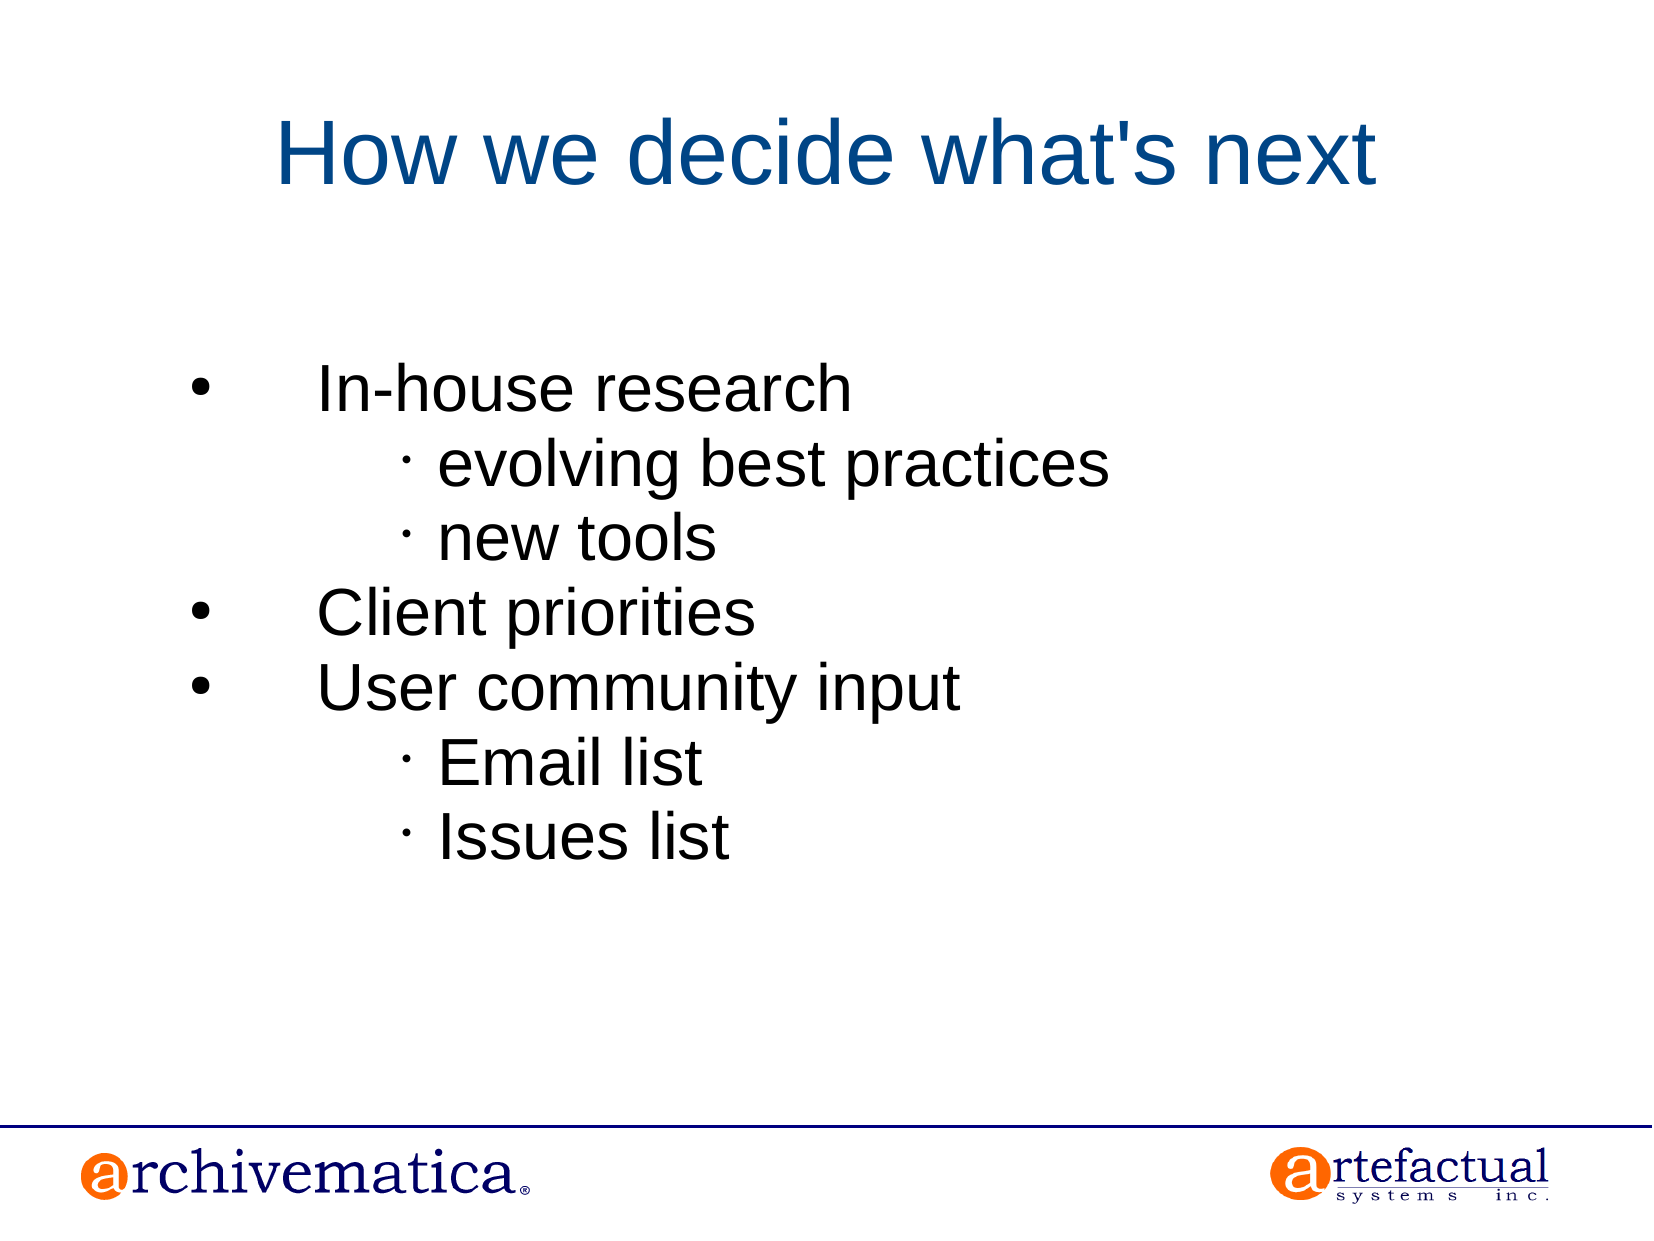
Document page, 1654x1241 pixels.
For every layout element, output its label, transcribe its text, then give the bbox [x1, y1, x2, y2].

picture [81, 1133, 531, 1216]
picture [1263, 1139, 1560, 1211]
subtitle In-house research evolving best practices new tools Client priorities User community input Email list Issues list [82, 290, 1538, 1010]
title How we decide what's next [82, 49, 1571, 257]
